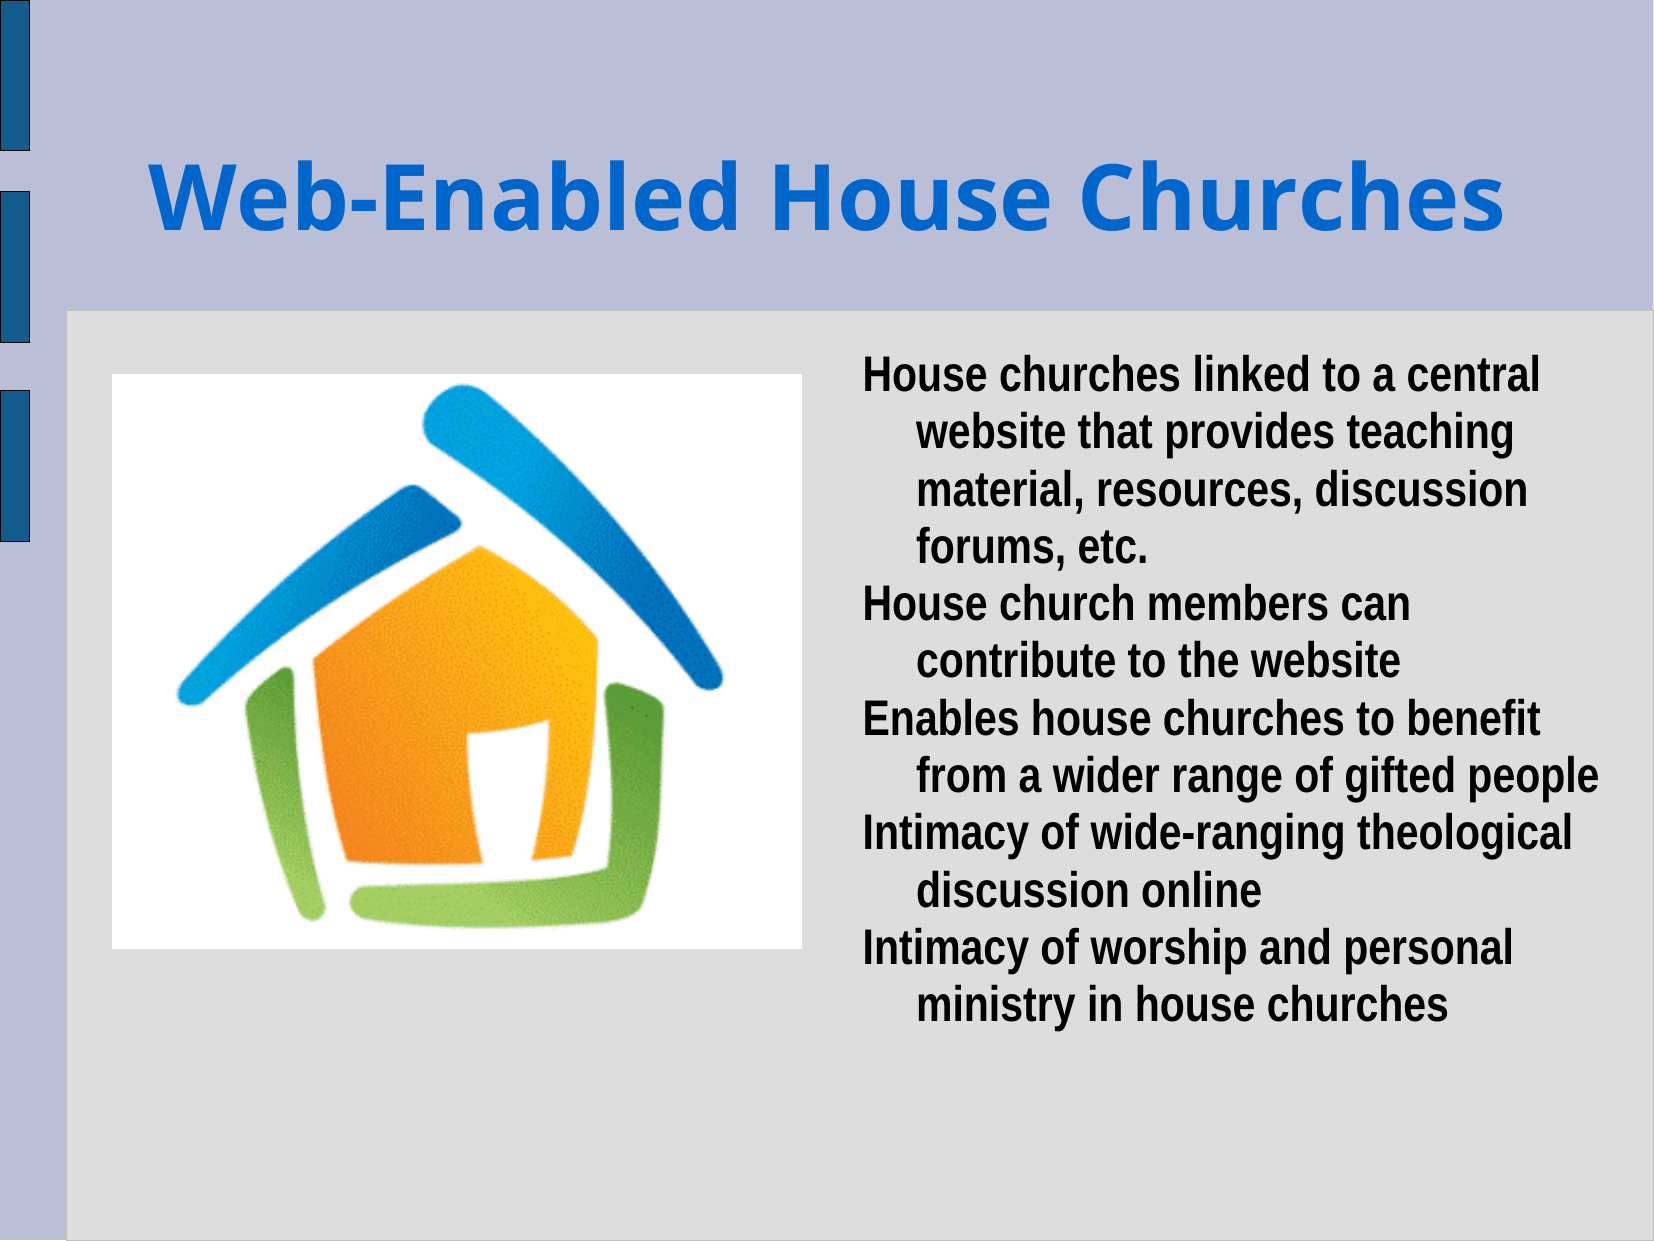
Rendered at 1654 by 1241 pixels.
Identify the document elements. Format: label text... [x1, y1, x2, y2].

list House churches linked to a central website that provides teaching material, resources, discussion forums, etc. House church members can contribute to the website Enables house churches to benefit from a wider range of gifted people Intimacy of wide-ranging theological discussion online Intimacy of worship and personal ministry in house churches [845, 344, 1613, 1127]
picture [112, 374, 802, 949]
title Web-Enabled House Churches [121, 91, 1534, 299]
